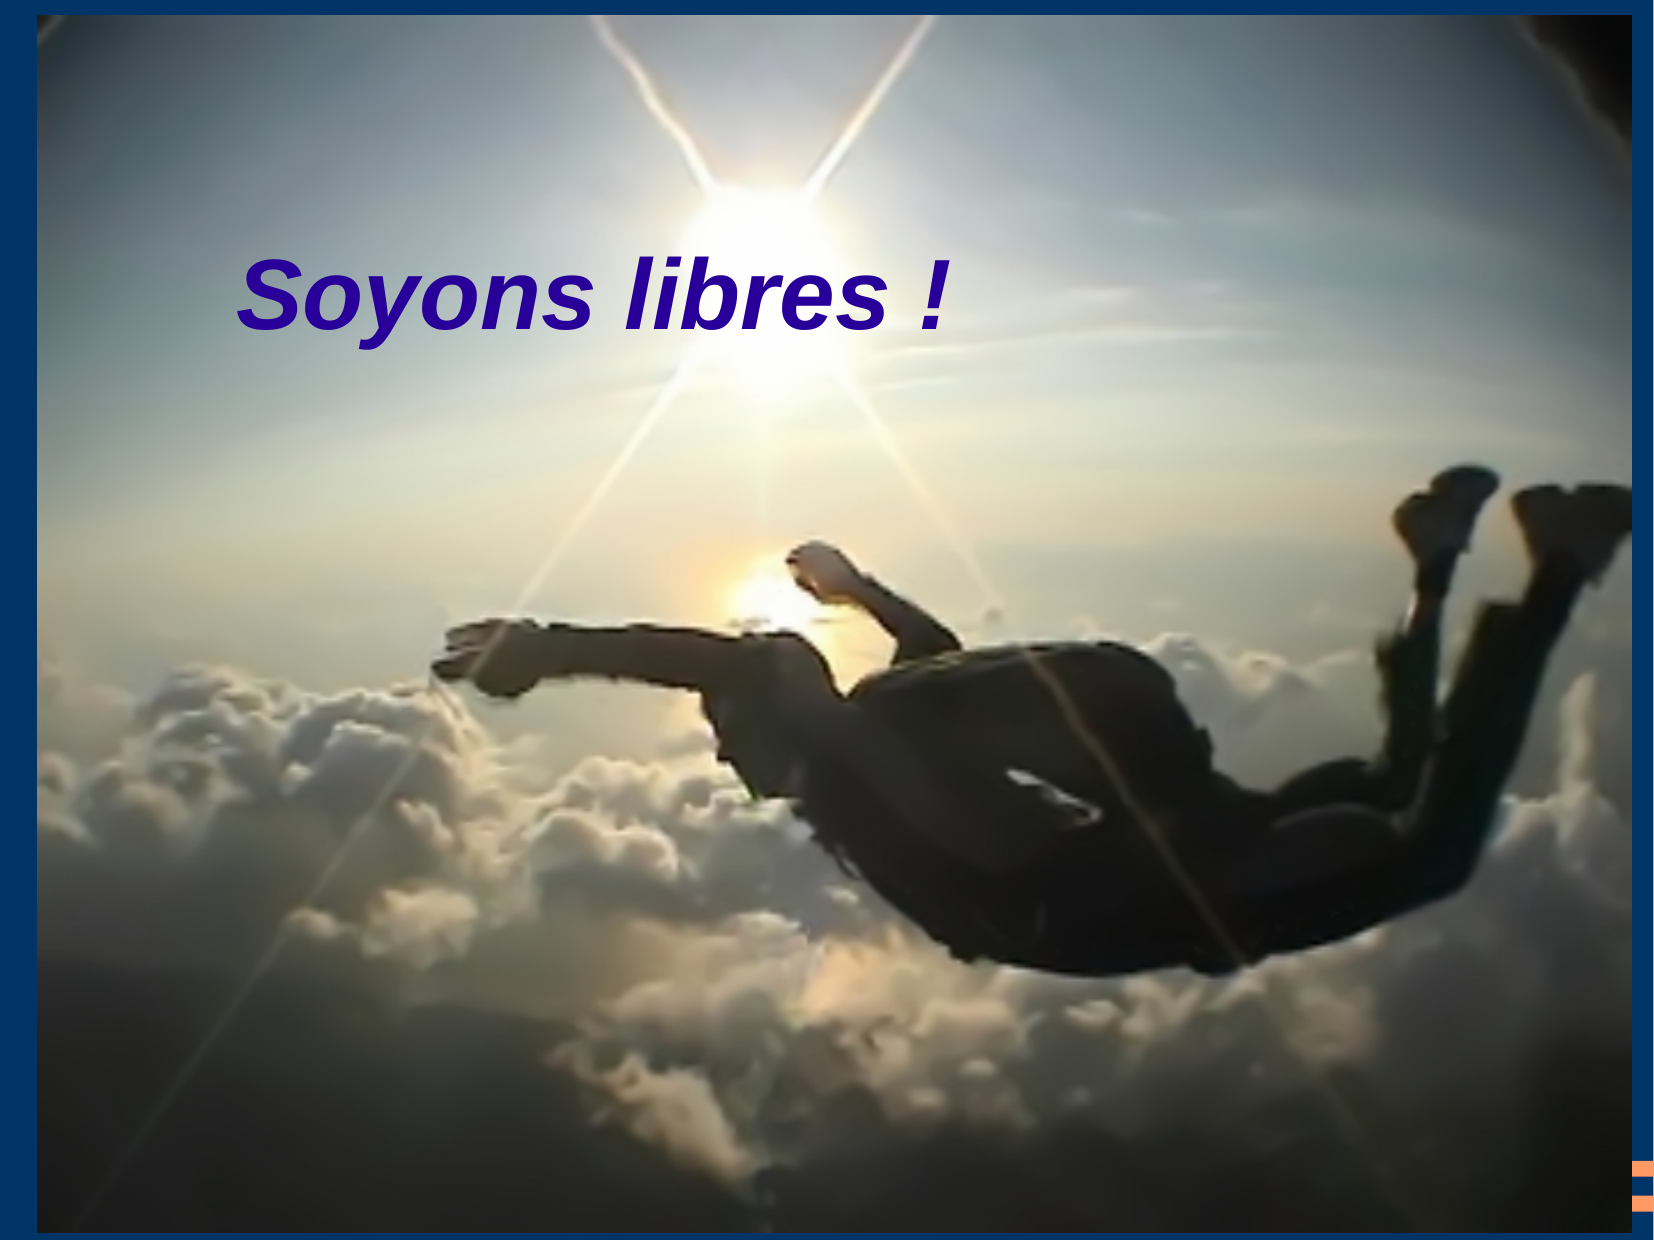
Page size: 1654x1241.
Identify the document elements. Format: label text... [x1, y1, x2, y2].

picture [37, 15, 1632, 1233]
title Soyons libres ! [236, 206, 1270, 384]
